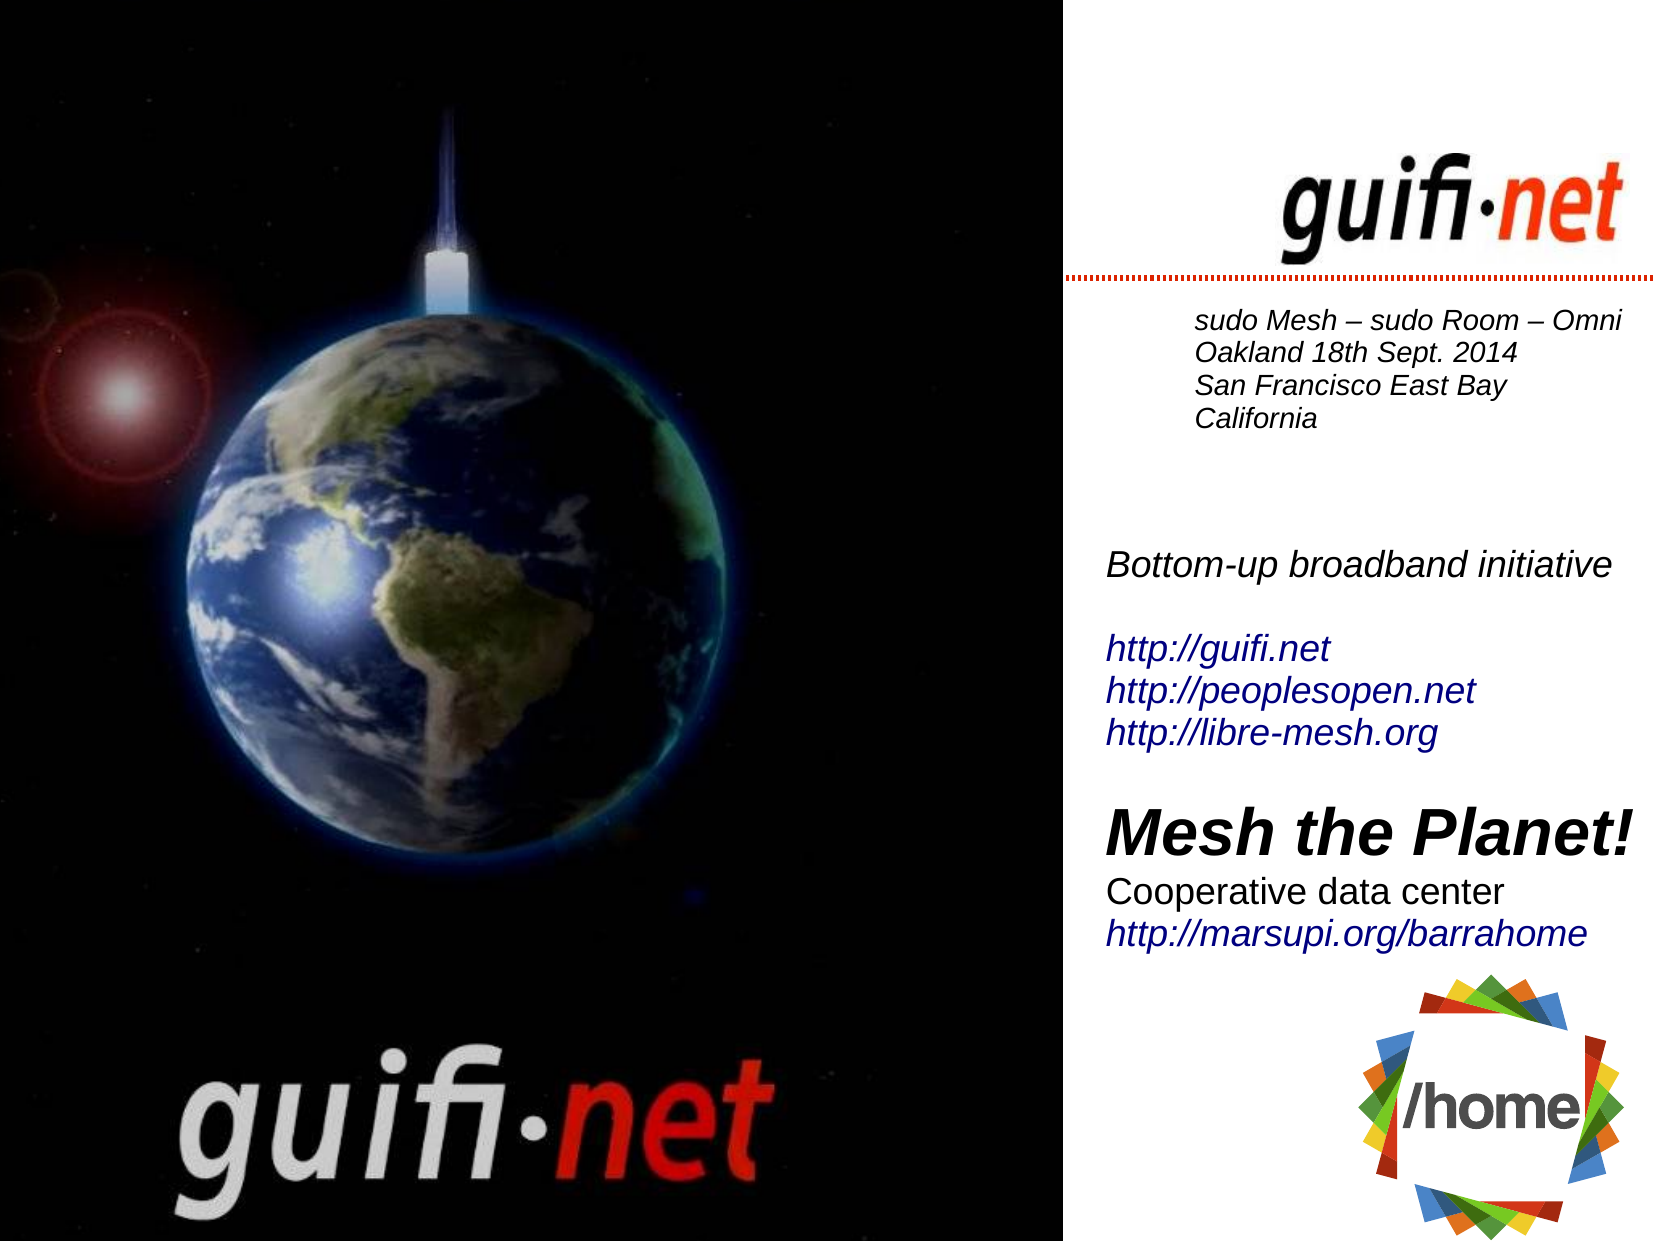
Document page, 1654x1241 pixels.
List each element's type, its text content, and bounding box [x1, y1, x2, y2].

text_box sudo Mesh – sudo Room – Omni Oakland 18th Sept. 2014 San Francisco East Bay California [1179, 295, 1654, 443]
text_box Bottom-up broadband initiative http://guifi.net http://peoplesopen.net http://libre-mesh.org Mesh the Planet! Cooperative data center http://marsupi.org/barrahome [1091, 438, 1654, 1059]
picture [0, 0, 1063, 1241]
picture [1358, 974, 1625, 1241]
picture [1275, 153, 1630, 266]
